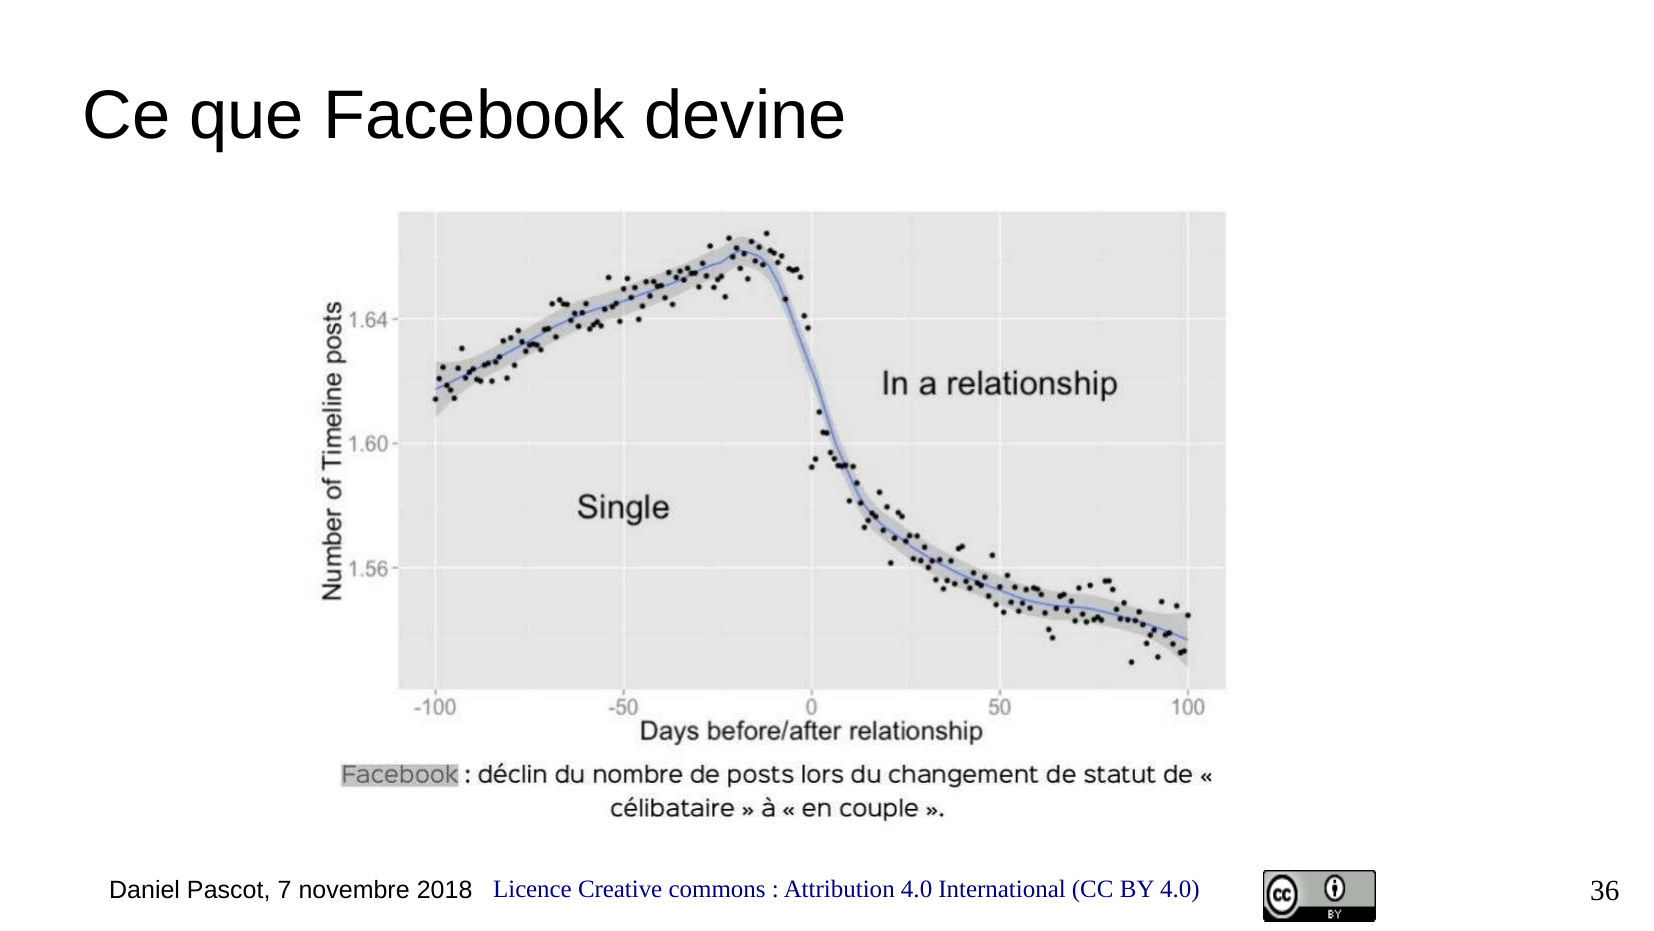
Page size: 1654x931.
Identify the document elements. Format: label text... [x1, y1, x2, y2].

title Ce que Facebook devine [82, 37, 1571, 193]
picture [259, 192, 1317, 839]
picture [1263, 870, 1376, 922]
